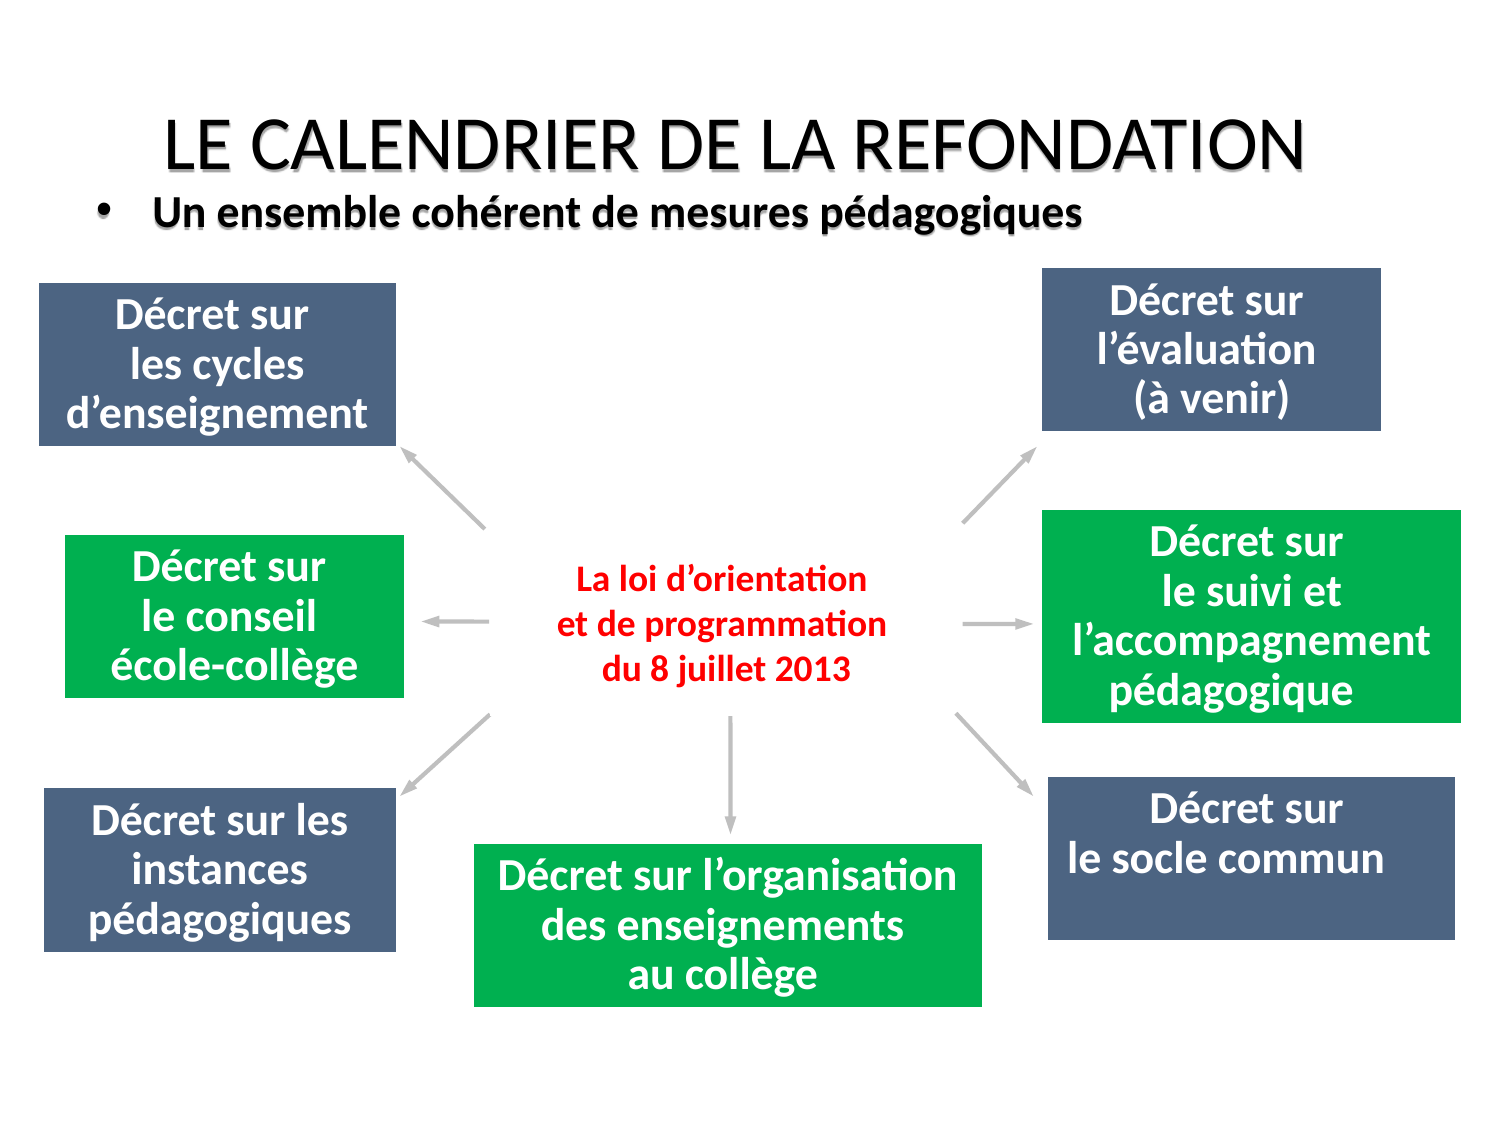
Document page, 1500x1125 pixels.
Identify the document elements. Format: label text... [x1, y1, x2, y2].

text_box Décret sur le socle commun [1048, 777, 1455, 940]
text_box Décret sur l’évaluation (à venir) [1042, 268, 1381, 431]
list Un ensemble cohérent de mesures pédagogiques [80, 184, 1428, 244]
text_box Décret sur l’organisation des enseignements au collège [474, 844, 982, 1007]
text_box La loi d’orientation et de programmation du 8 juillet 2013 [490, 527, 963, 716]
text_box Décret sur les instances pédagogiques [44, 788, 396, 952]
title LE CALENDRIER DE LA REFONDATION [75, 45, 1426, 233]
text_box Décret sur le suivi et l’accompagnement pédagogique [1042, 510, 1461, 723]
text_box Décret sur le conseil école-collège [65, 535, 404, 698]
text_box Décret sur les cycles d’enseignement [39, 283, 396, 446]
